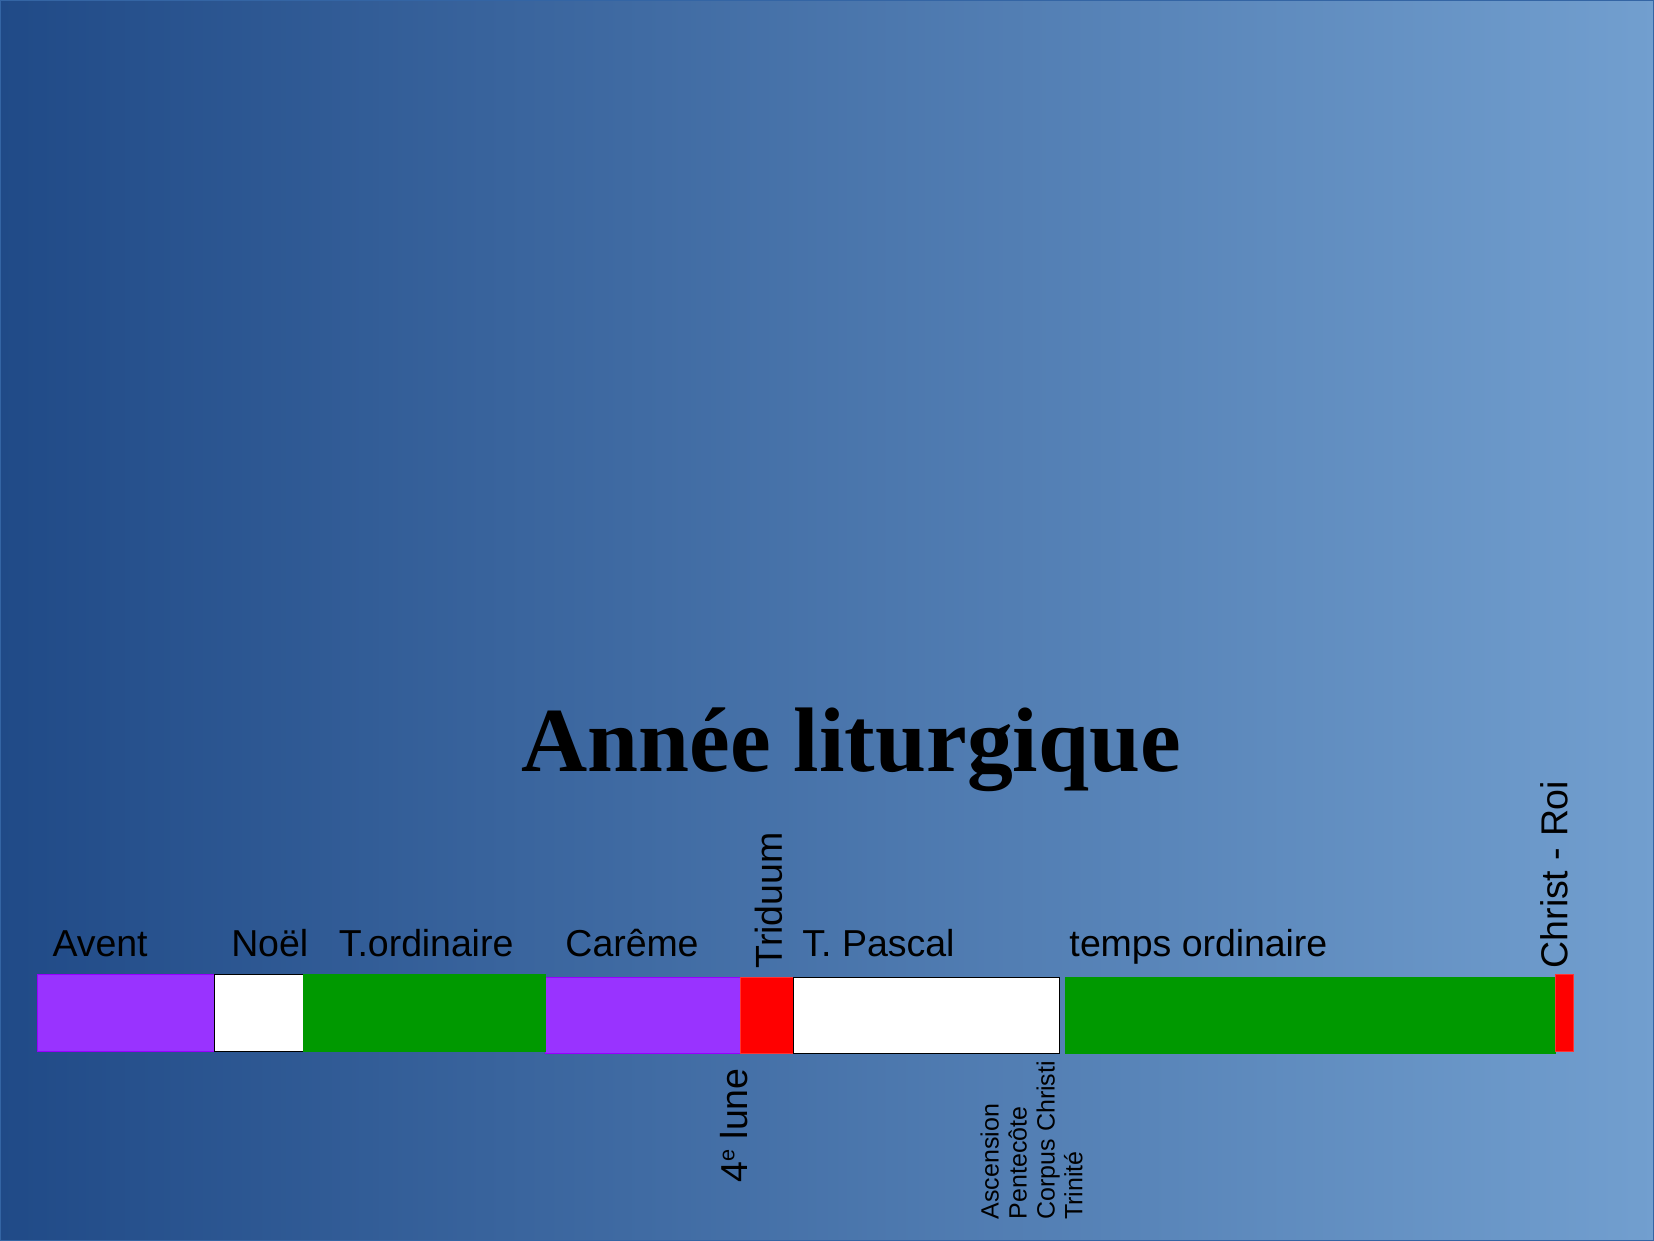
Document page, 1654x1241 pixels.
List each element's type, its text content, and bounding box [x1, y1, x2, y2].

text_box [37, 974, 1060, 1054]
text_box Christ - Roi [1525, 702, 1583, 983]
text_box [1065, 977, 1574, 1054]
text_box Ascension Pentecôte Corpus Christi Trinité [968, 1033, 1123, 1235]
text_box Année liturgique [460, 689, 1243, 792]
text_box Triduum [740, 797, 806, 915]
text_box Avent Noël T.ordinaire Carême T. Pascal temps ordinaire [37, 915, 1345, 973]
text_box 4e lune [705, 1053, 764, 1198]
text_box Triduum [740, 973, 806, 983]
